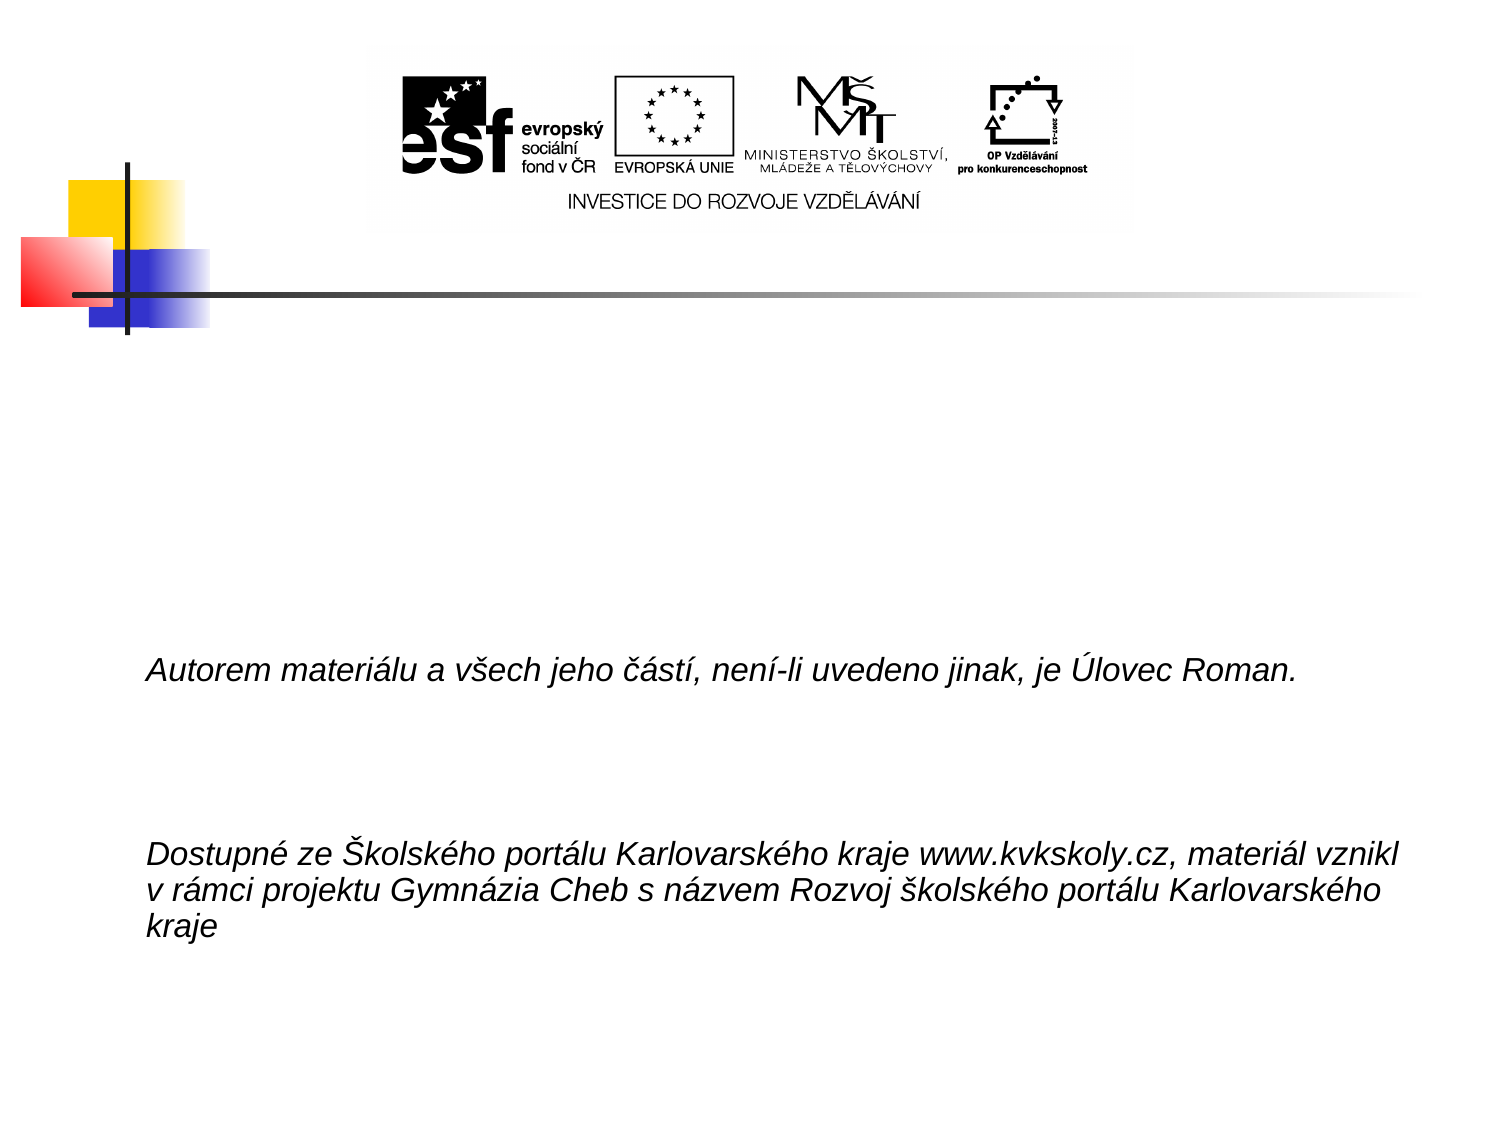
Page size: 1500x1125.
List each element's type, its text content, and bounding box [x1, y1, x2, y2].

text_box Autorem materiálu a všech jeho částí, není-li uvedeno jinak, je Úlovec Roman. Dostupné ze Školského portálu Karlovarského kraje www.kvkskoly.cz, materiál vznikl v rámci projektu Gymnázia Cheb s názvem Rozvoj školského portálu Karlovarského kraje [75, 262, 1426, 1005]
picture [366, 45, 1134, 233]
